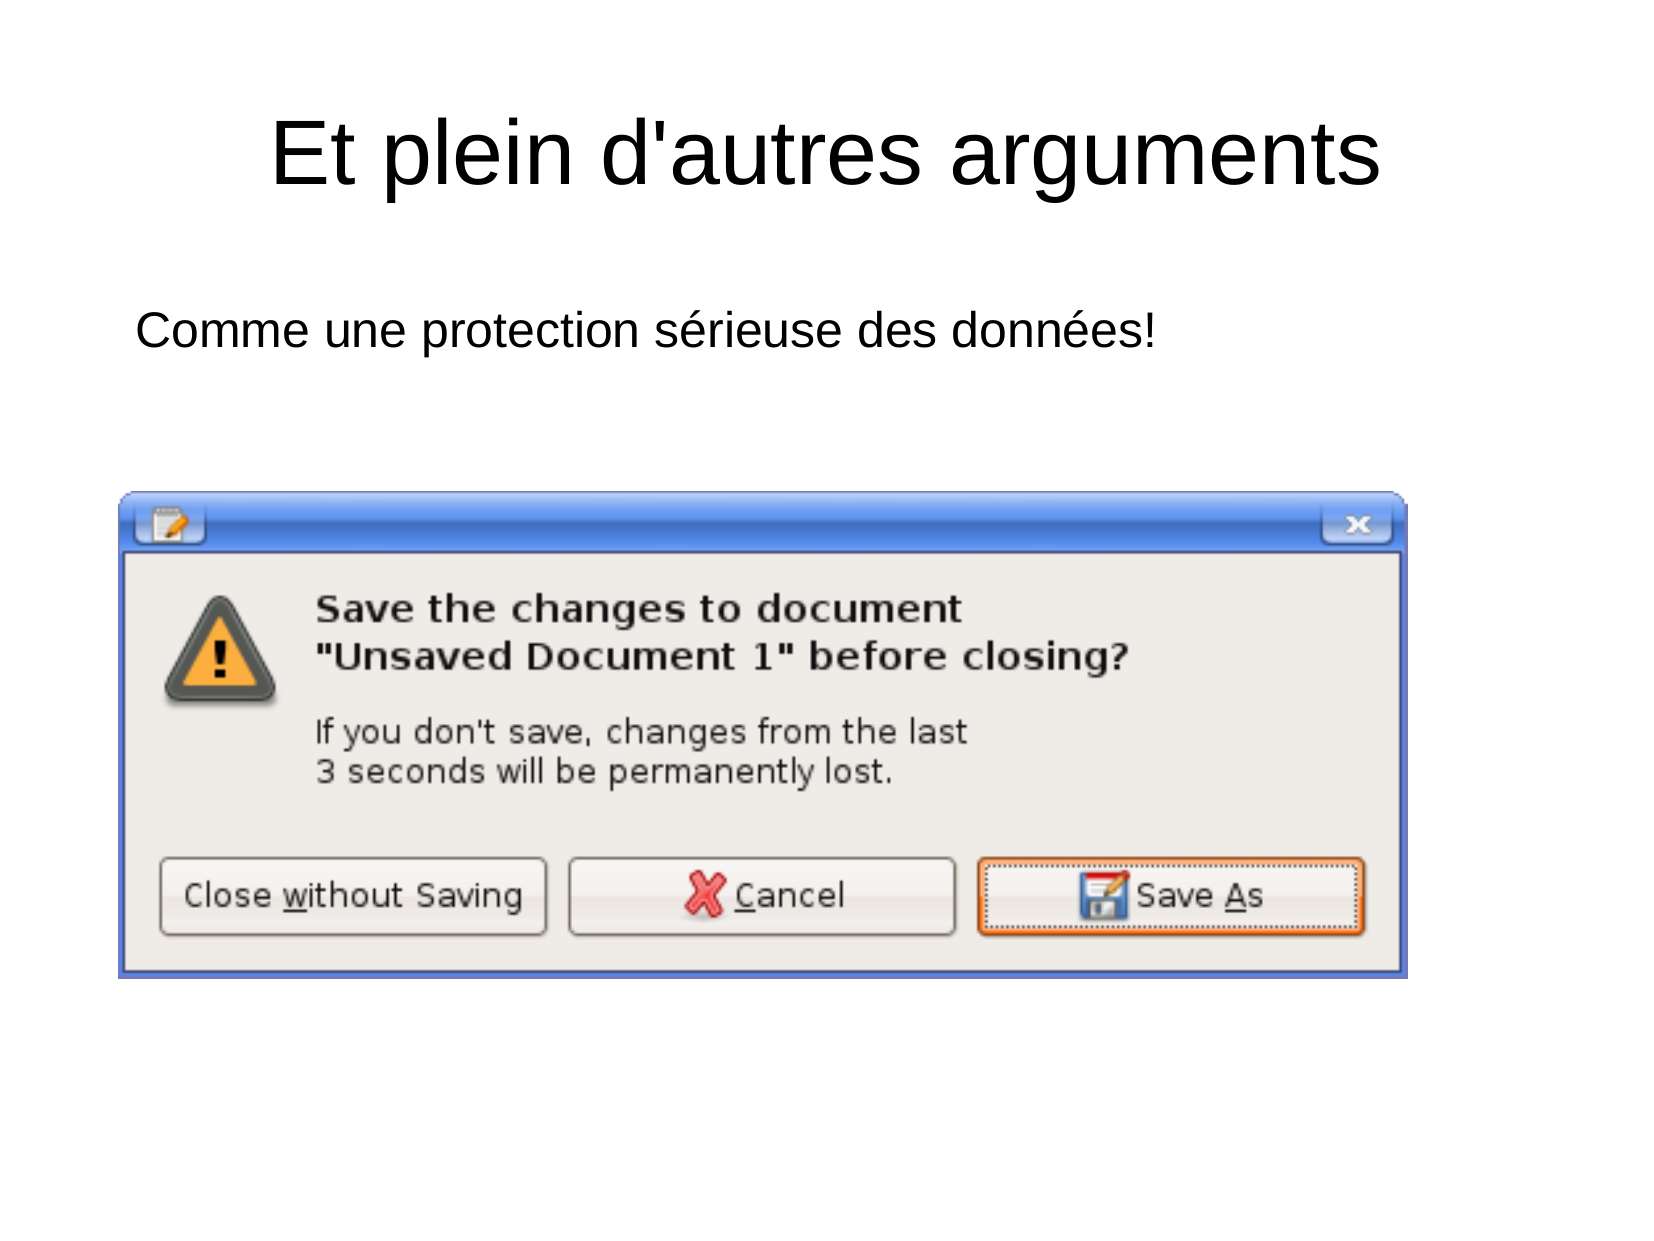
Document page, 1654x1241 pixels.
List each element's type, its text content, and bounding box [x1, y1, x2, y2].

text_box Comme une protection sérieuse des données! [135, 302, 1159, 365]
picture [118, 491, 1408, 980]
title Et plein d'autres arguments [82, 49, 1571, 257]
